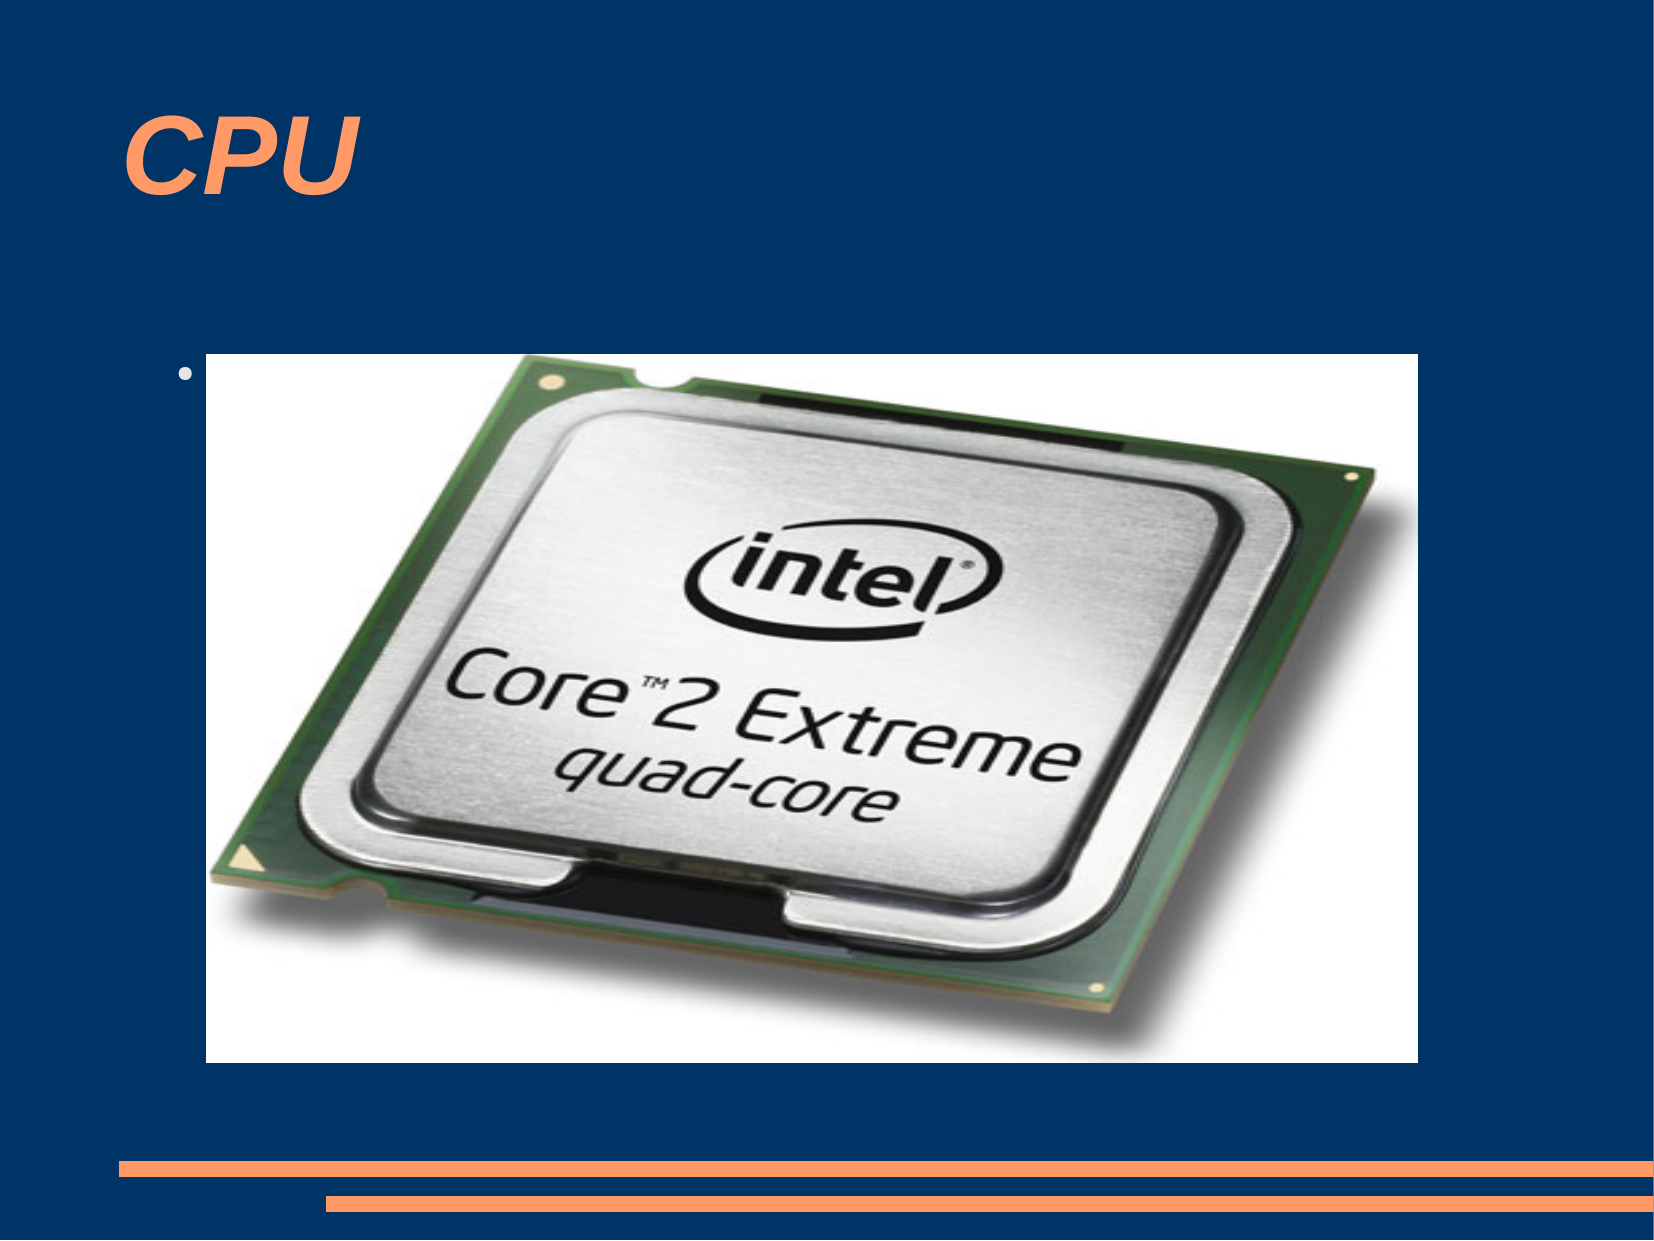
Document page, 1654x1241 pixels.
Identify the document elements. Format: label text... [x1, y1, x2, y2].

title CPU [121, 46, 1534, 254]
picture [206, 354, 1418, 1063]
list [152, 344, 1534, 1127]
